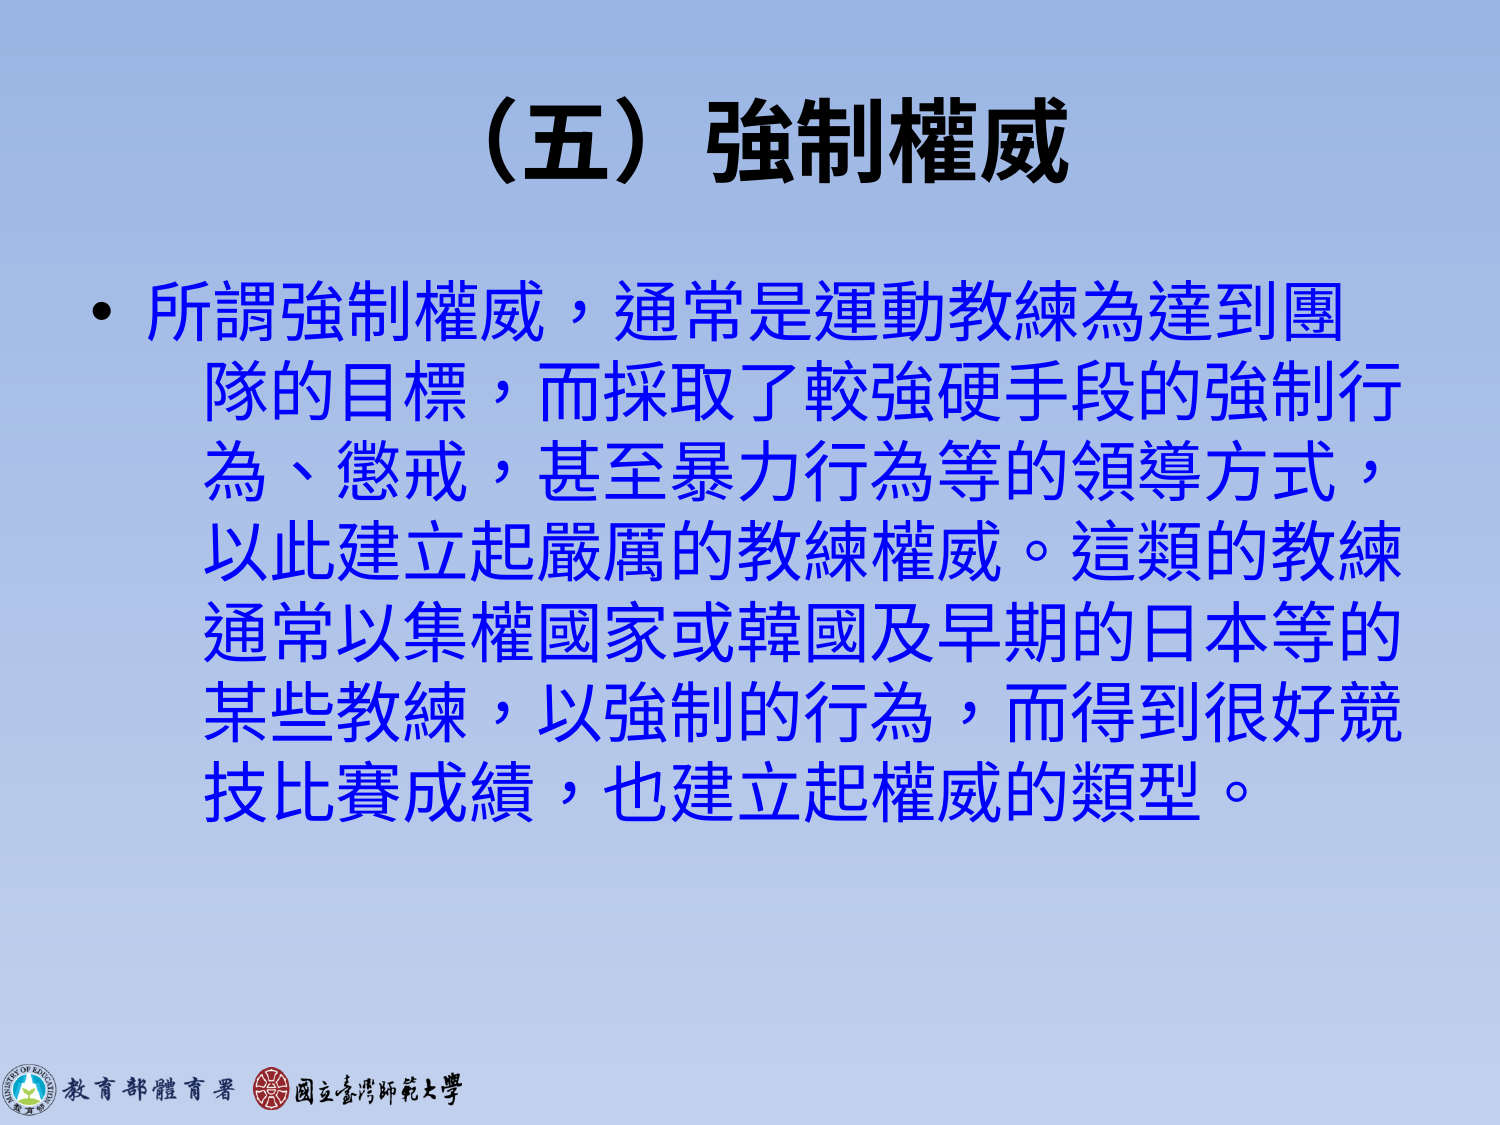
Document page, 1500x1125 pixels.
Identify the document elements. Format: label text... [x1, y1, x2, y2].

list 所謂強制權威，通常是運動教練為達到團隊的目標，而採取了較強硬手段的強制行為、懲戒，甚至暴力行為等的領導方式，以此建立起嚴厲的教練權威。這類的教練通常以集權國家或韓國及早期的日本等的某些教練，以強制的行為，而得到很好競技比賽成績，也建立起權威的類型。 [75, 262, 1426, 1005]
title （五）強制權威 [75, 45, 1426, 233]
